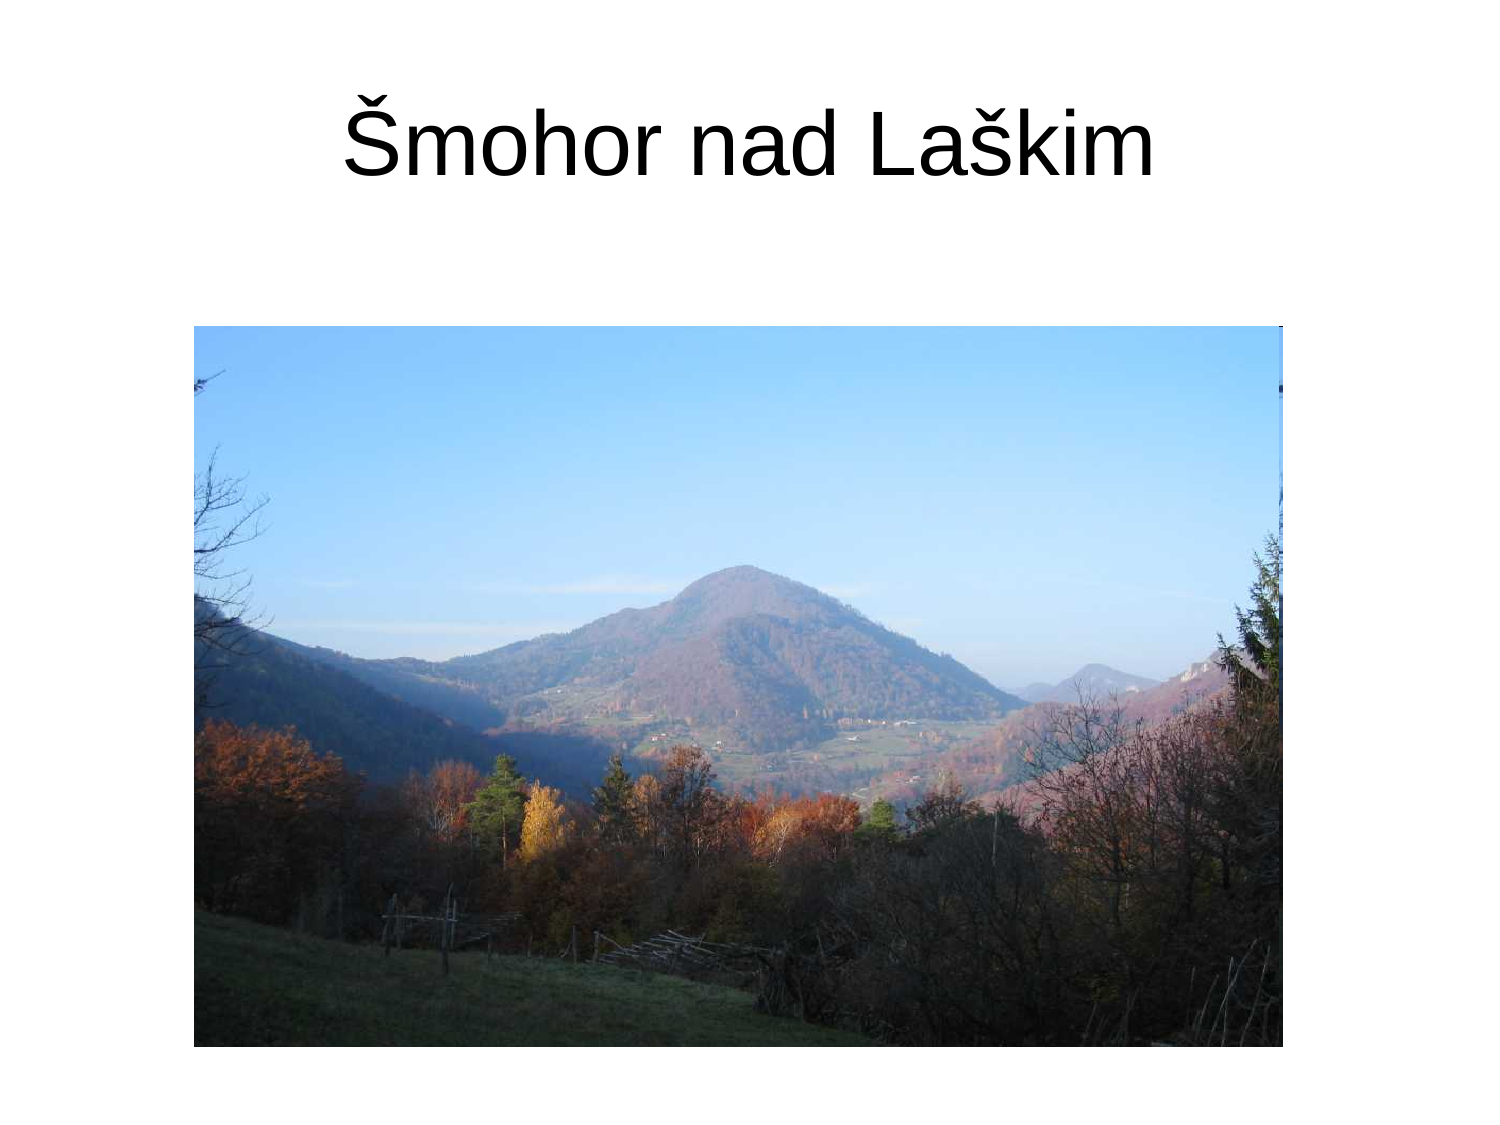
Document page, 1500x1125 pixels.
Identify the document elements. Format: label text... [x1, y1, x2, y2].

title Šmohor nad Laškim [75, 45, 1426, 233]
picture [194, 326, 1283, 1047]
